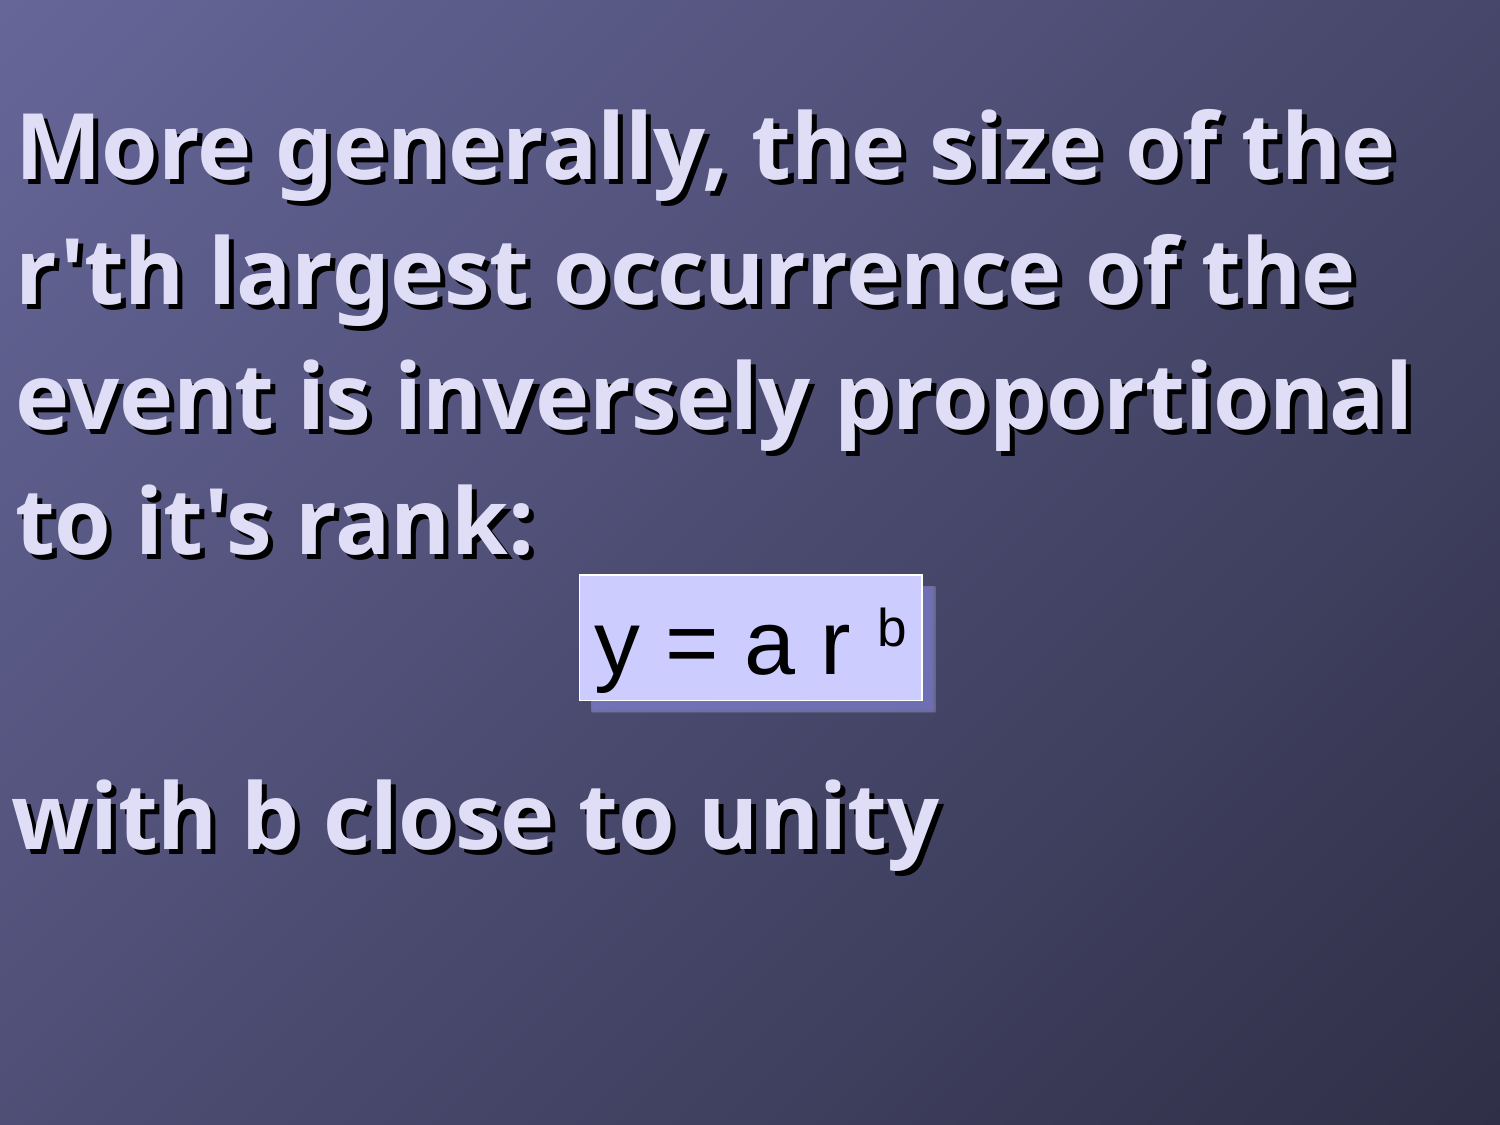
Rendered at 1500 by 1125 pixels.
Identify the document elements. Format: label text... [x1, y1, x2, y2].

text_box with b close to unity [0, 749, 955, 876]
text_box y = a r b [579, 574, 922, 701]
title More generally, the size of the r'th largest occurrence of the event is inversely proportional to it's rank: [0, 103, 1500, 559]
